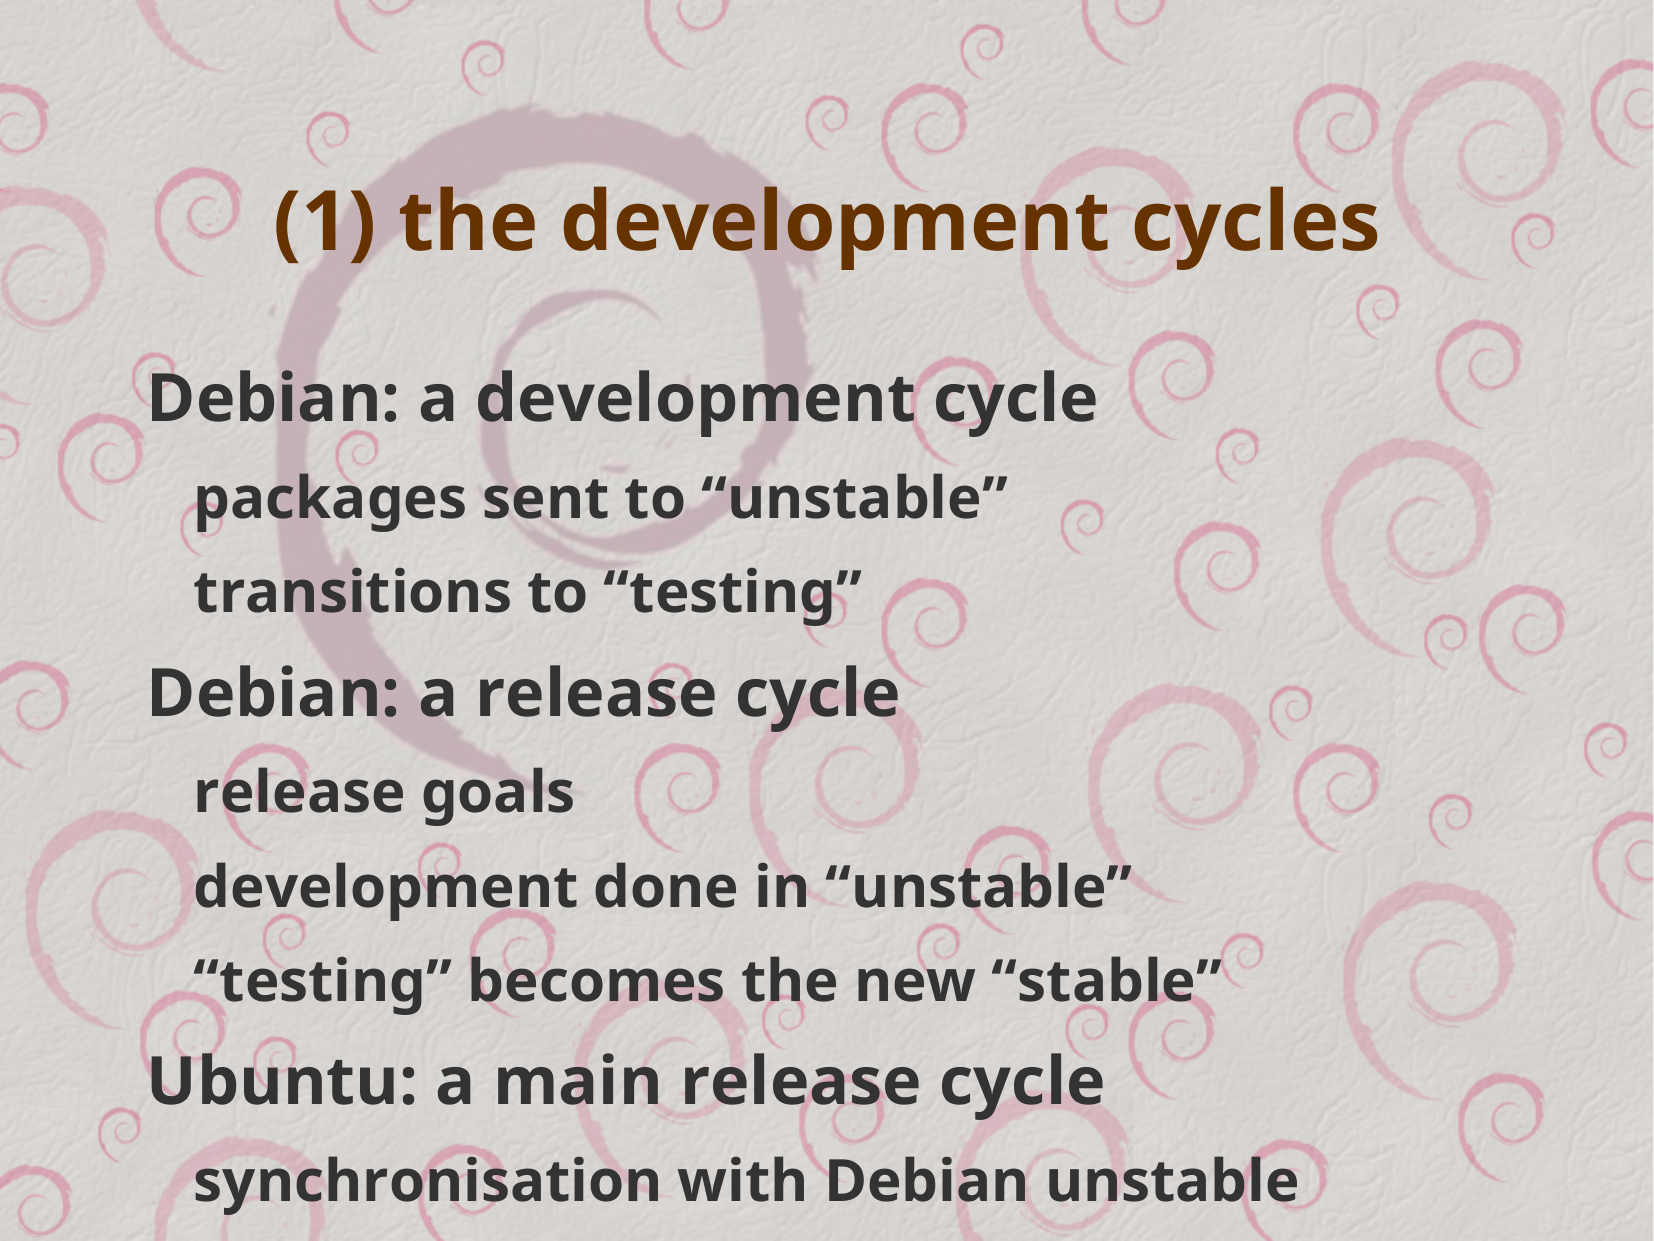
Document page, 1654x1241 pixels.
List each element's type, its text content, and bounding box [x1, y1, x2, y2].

list Debian: a development cycle packages sent to “unstable” transitions to “testing” Debian: a release cycle release goals development done in “unstable” “testing” becomes the new “stable” Ubuntu: a main release cycle synchronisation with Debian unstable development, tests... and release [134, 350, 1516, 1189]
picture [0, 0, 1654, 1241]
title (1) the development cycles [121, 114, 1534, 322]
